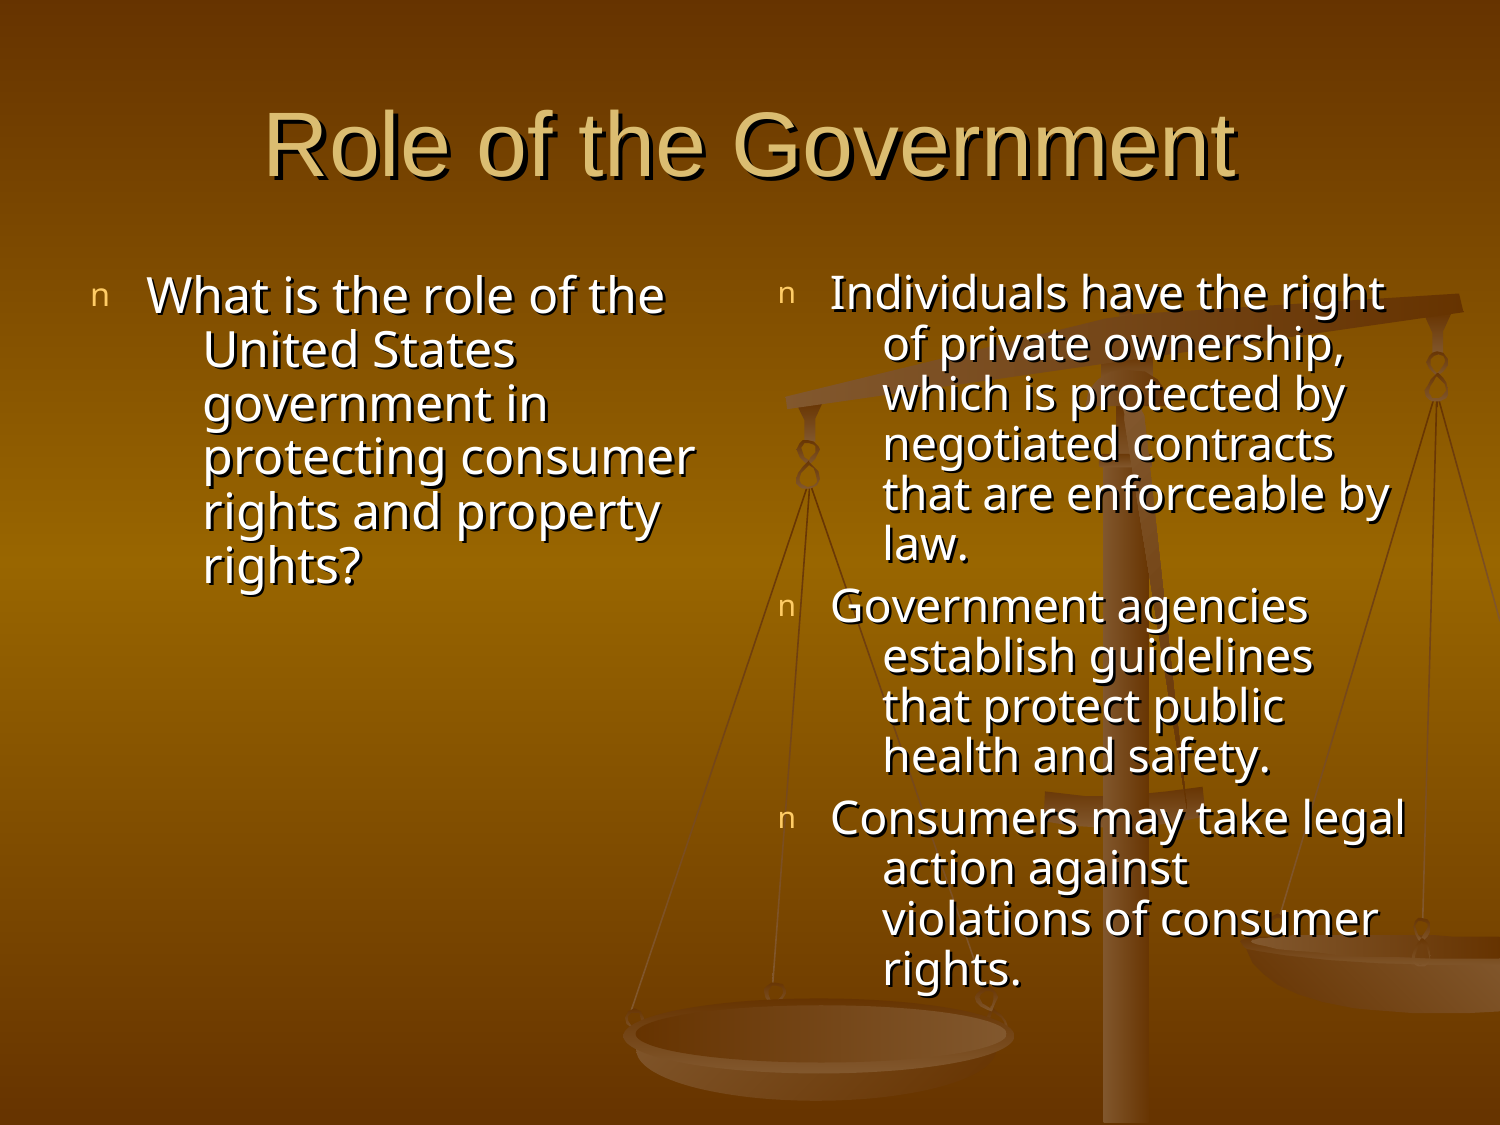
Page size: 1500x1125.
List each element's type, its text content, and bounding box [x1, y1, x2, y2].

list What is the role of the United States government in protecting consumer rights and property rights? [75, 262, 738, 1006]
list Individuals have the right of private ownership, which is protected by negotiated contracts that are enforceable by law. Government agencies establish guidelines that protect public health and safety. Consumers may take legal action against violations of consumer rights. [762, 262, 1426, 1006]
title Role of the Government [75, 45, 1426, 234]
